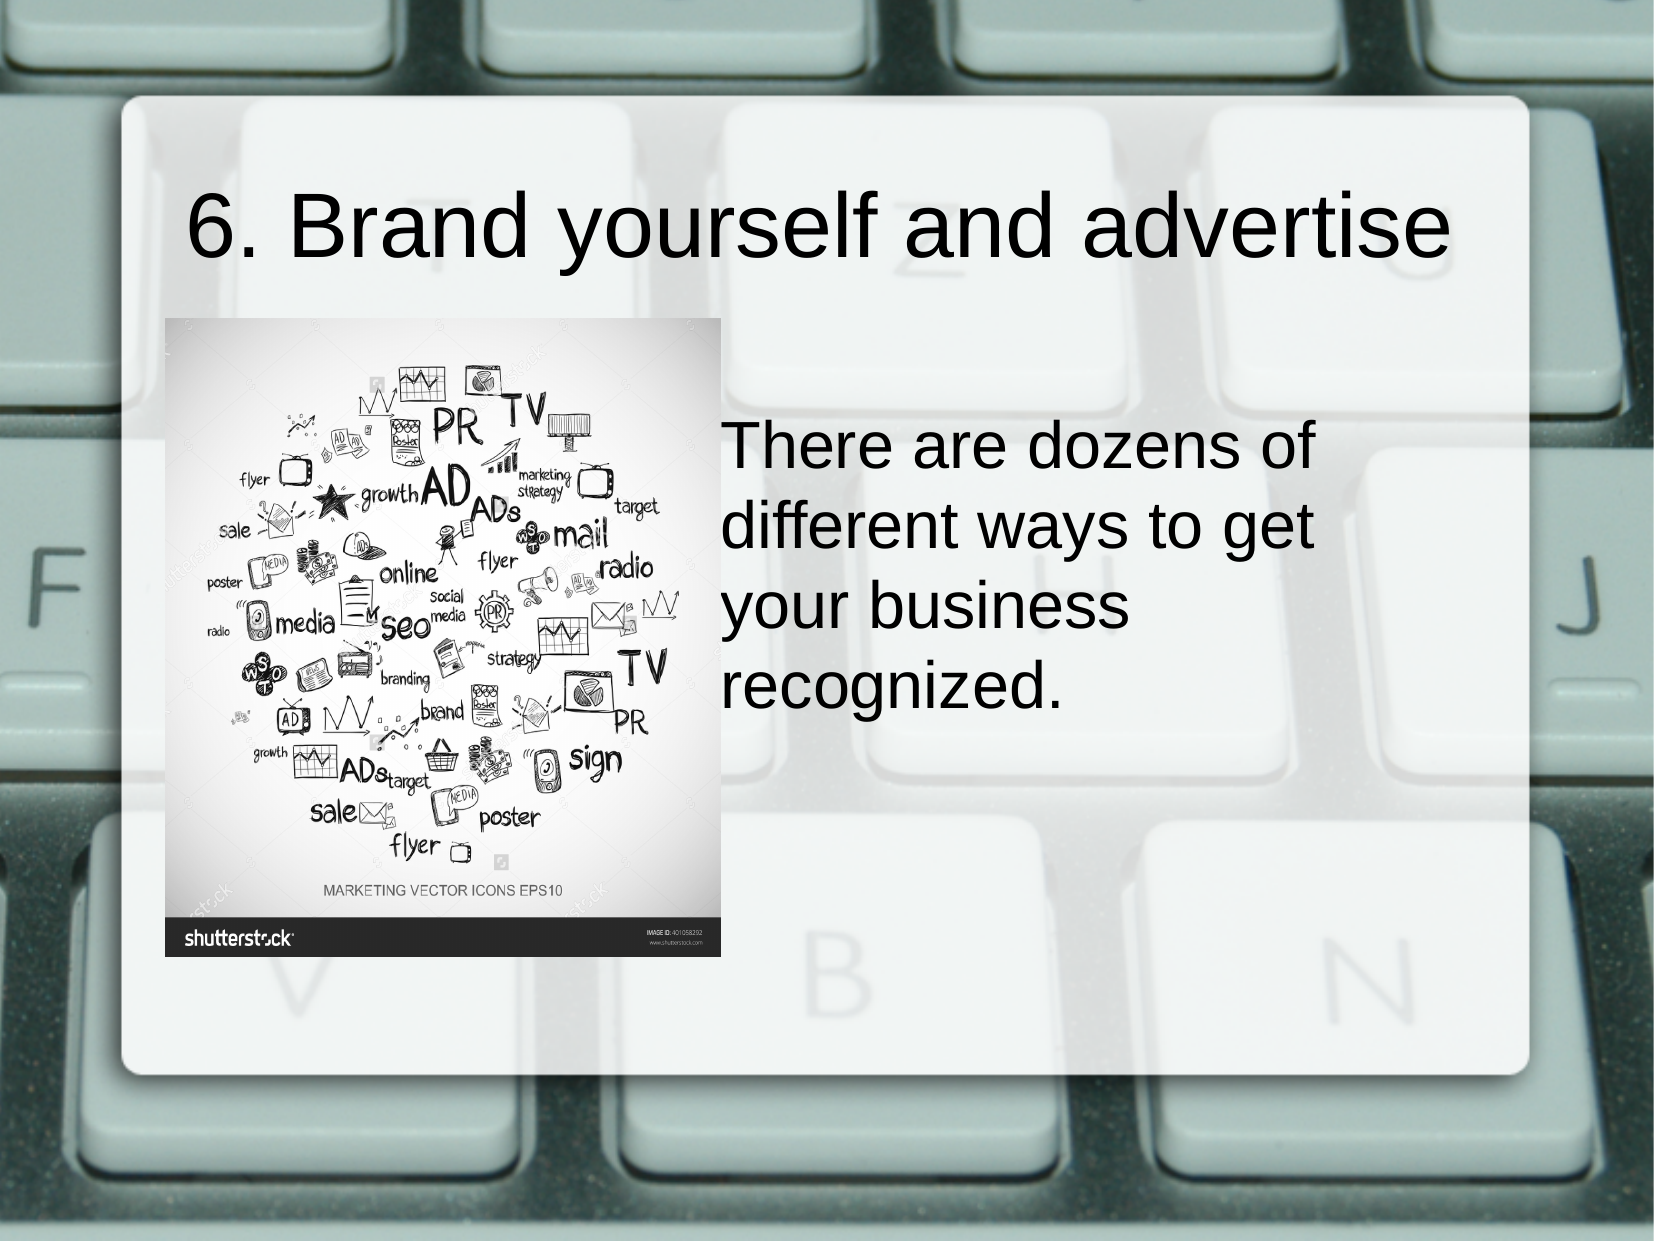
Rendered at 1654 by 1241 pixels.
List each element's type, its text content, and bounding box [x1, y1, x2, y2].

title 6. Brand yourself and advertise [135, 117, 1506, 325]
picture [165, 318, 721, 957]
list There are dozens of different ways to get your business recognized. [721, 401, 1382, 756]
